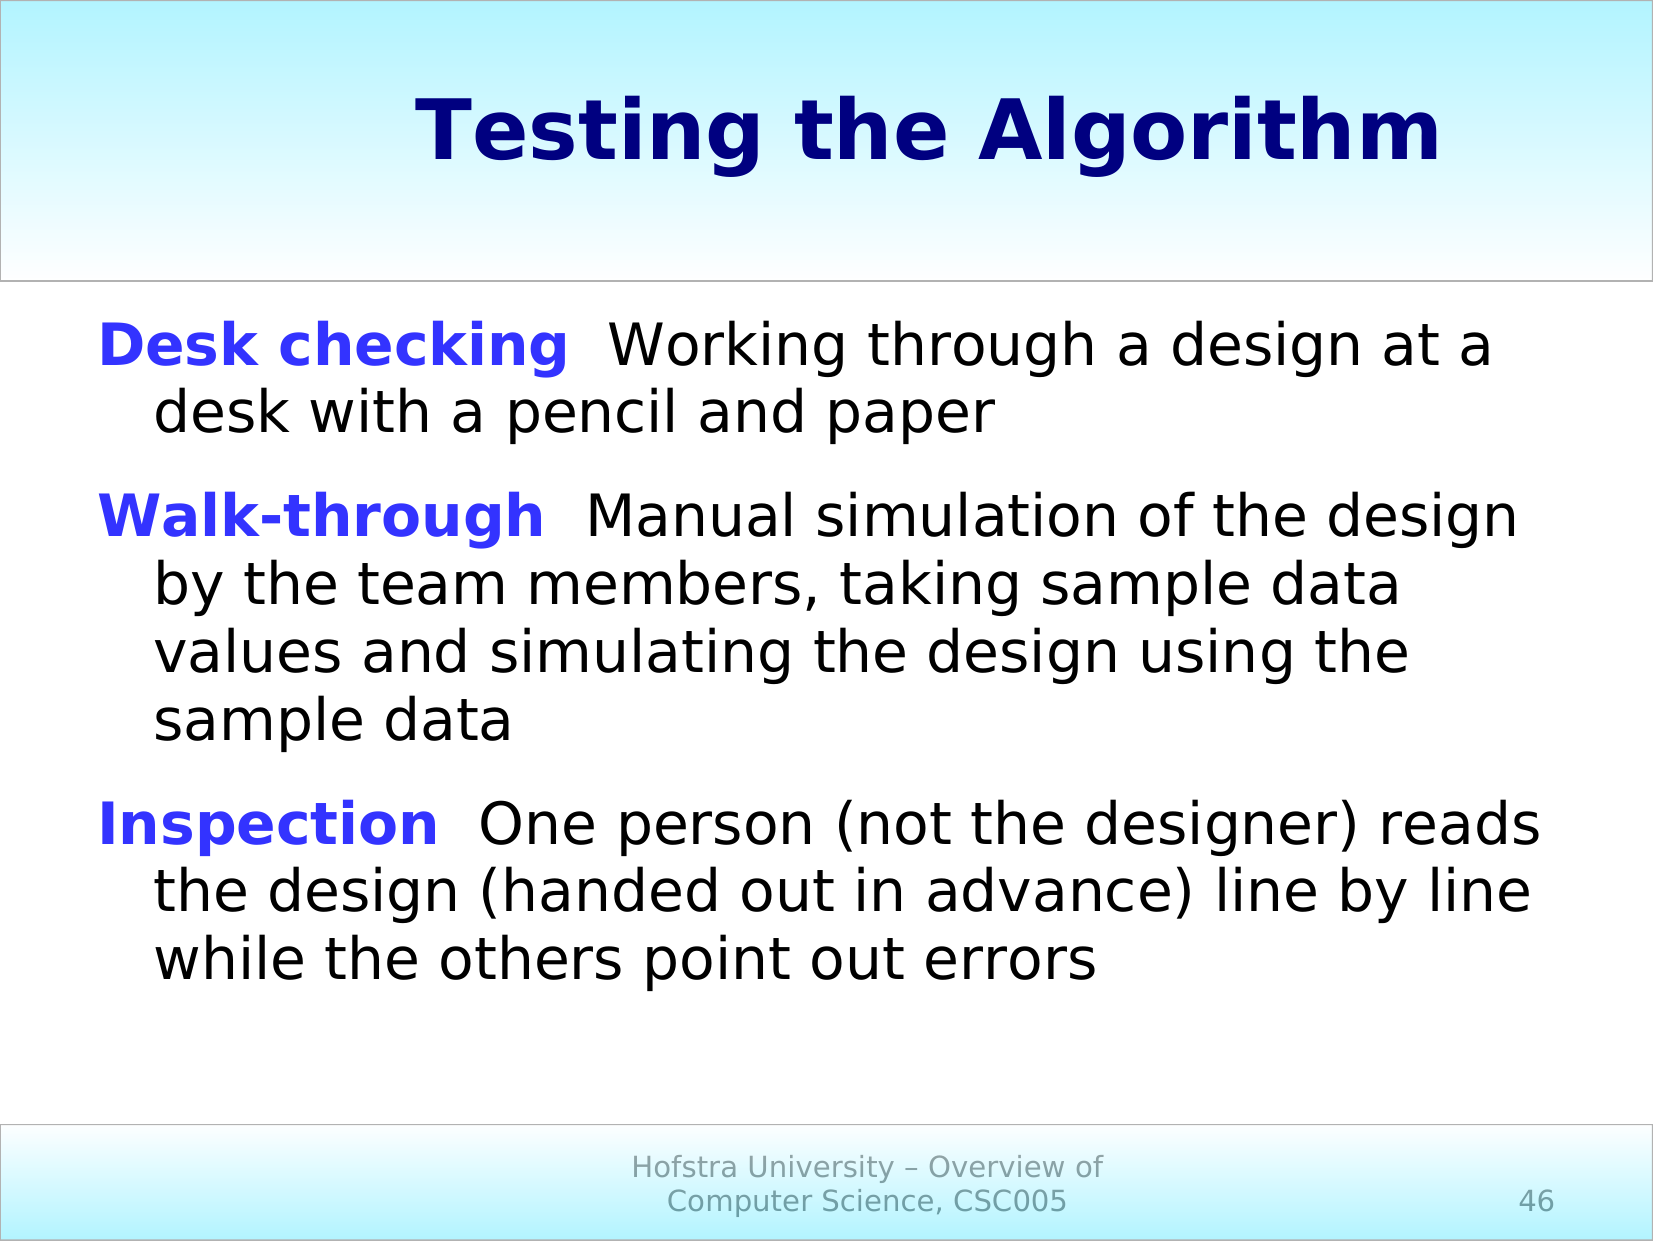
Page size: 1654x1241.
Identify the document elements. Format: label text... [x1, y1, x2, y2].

list Desk checking Working through a design at a desk with a pencil and paper Walk-through Manual simulation of the design by the team members, taking sample data values and simulating the design using the sample data Inspection One person (not the designer) reads the design (handed out in advance) line by line while the others point out errors [82, 303, 1571, 1173]
title Testing the Algorithm [247, 27, 1612, 235]
